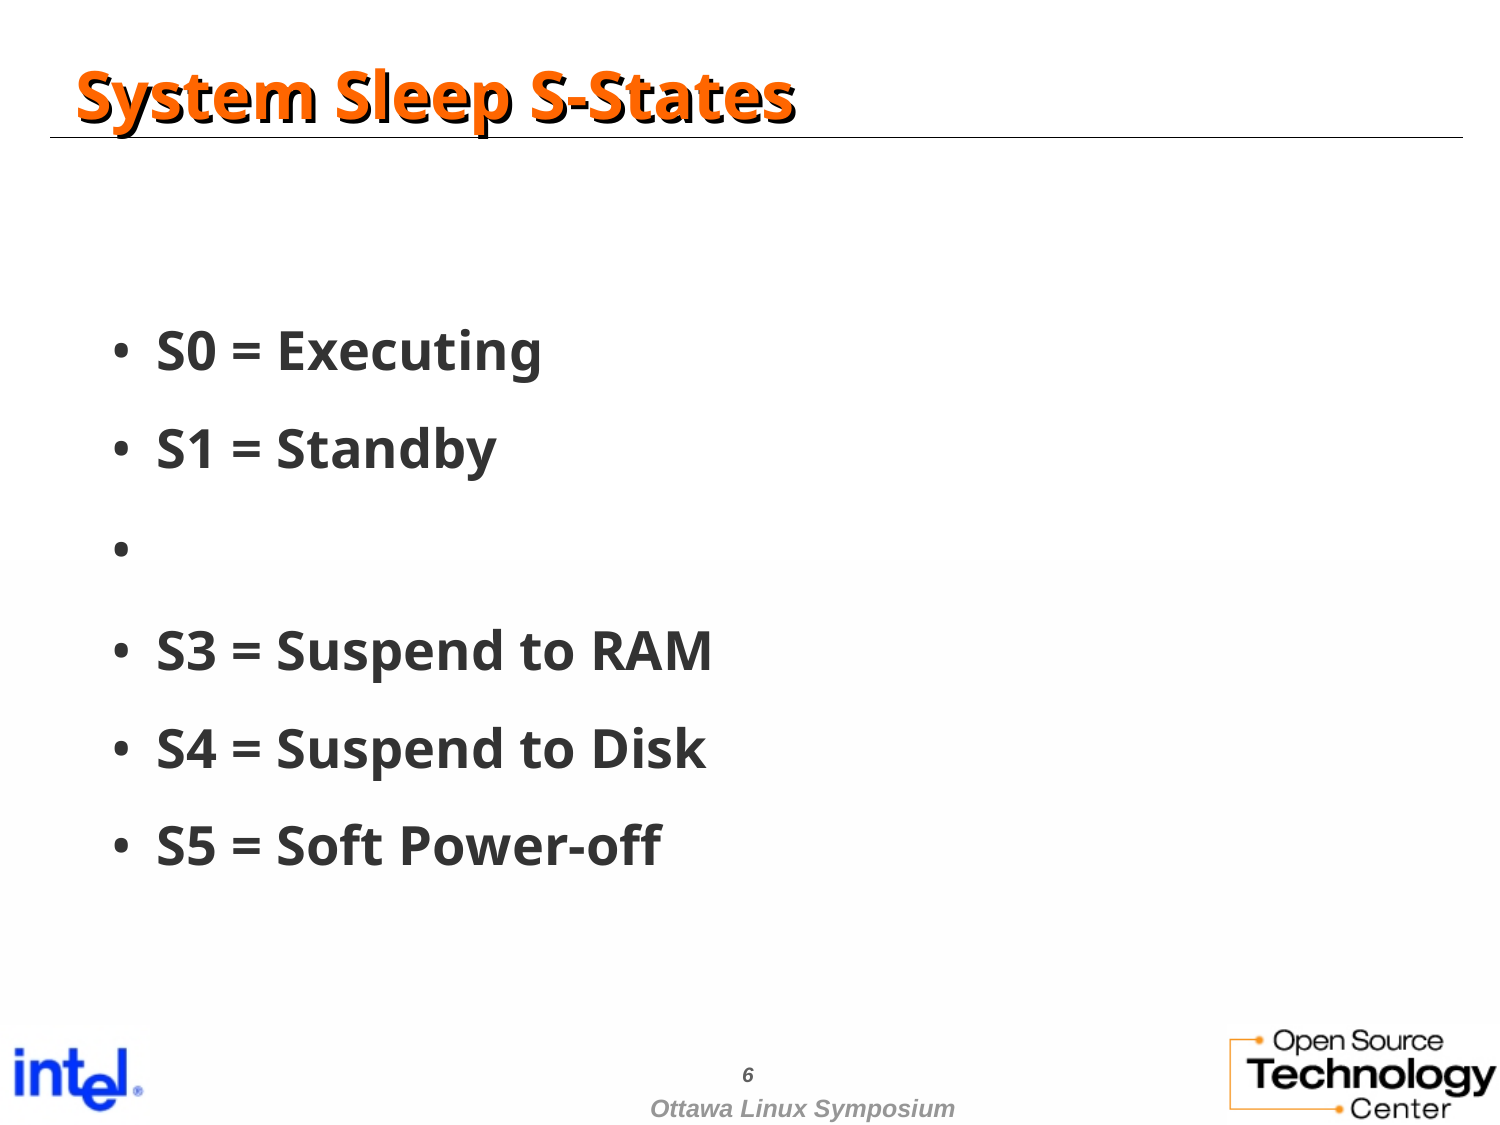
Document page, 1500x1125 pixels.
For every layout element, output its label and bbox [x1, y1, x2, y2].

picture [0, 1025, 150, 1125]
picture [1227, 1024, 1500, 1125]
